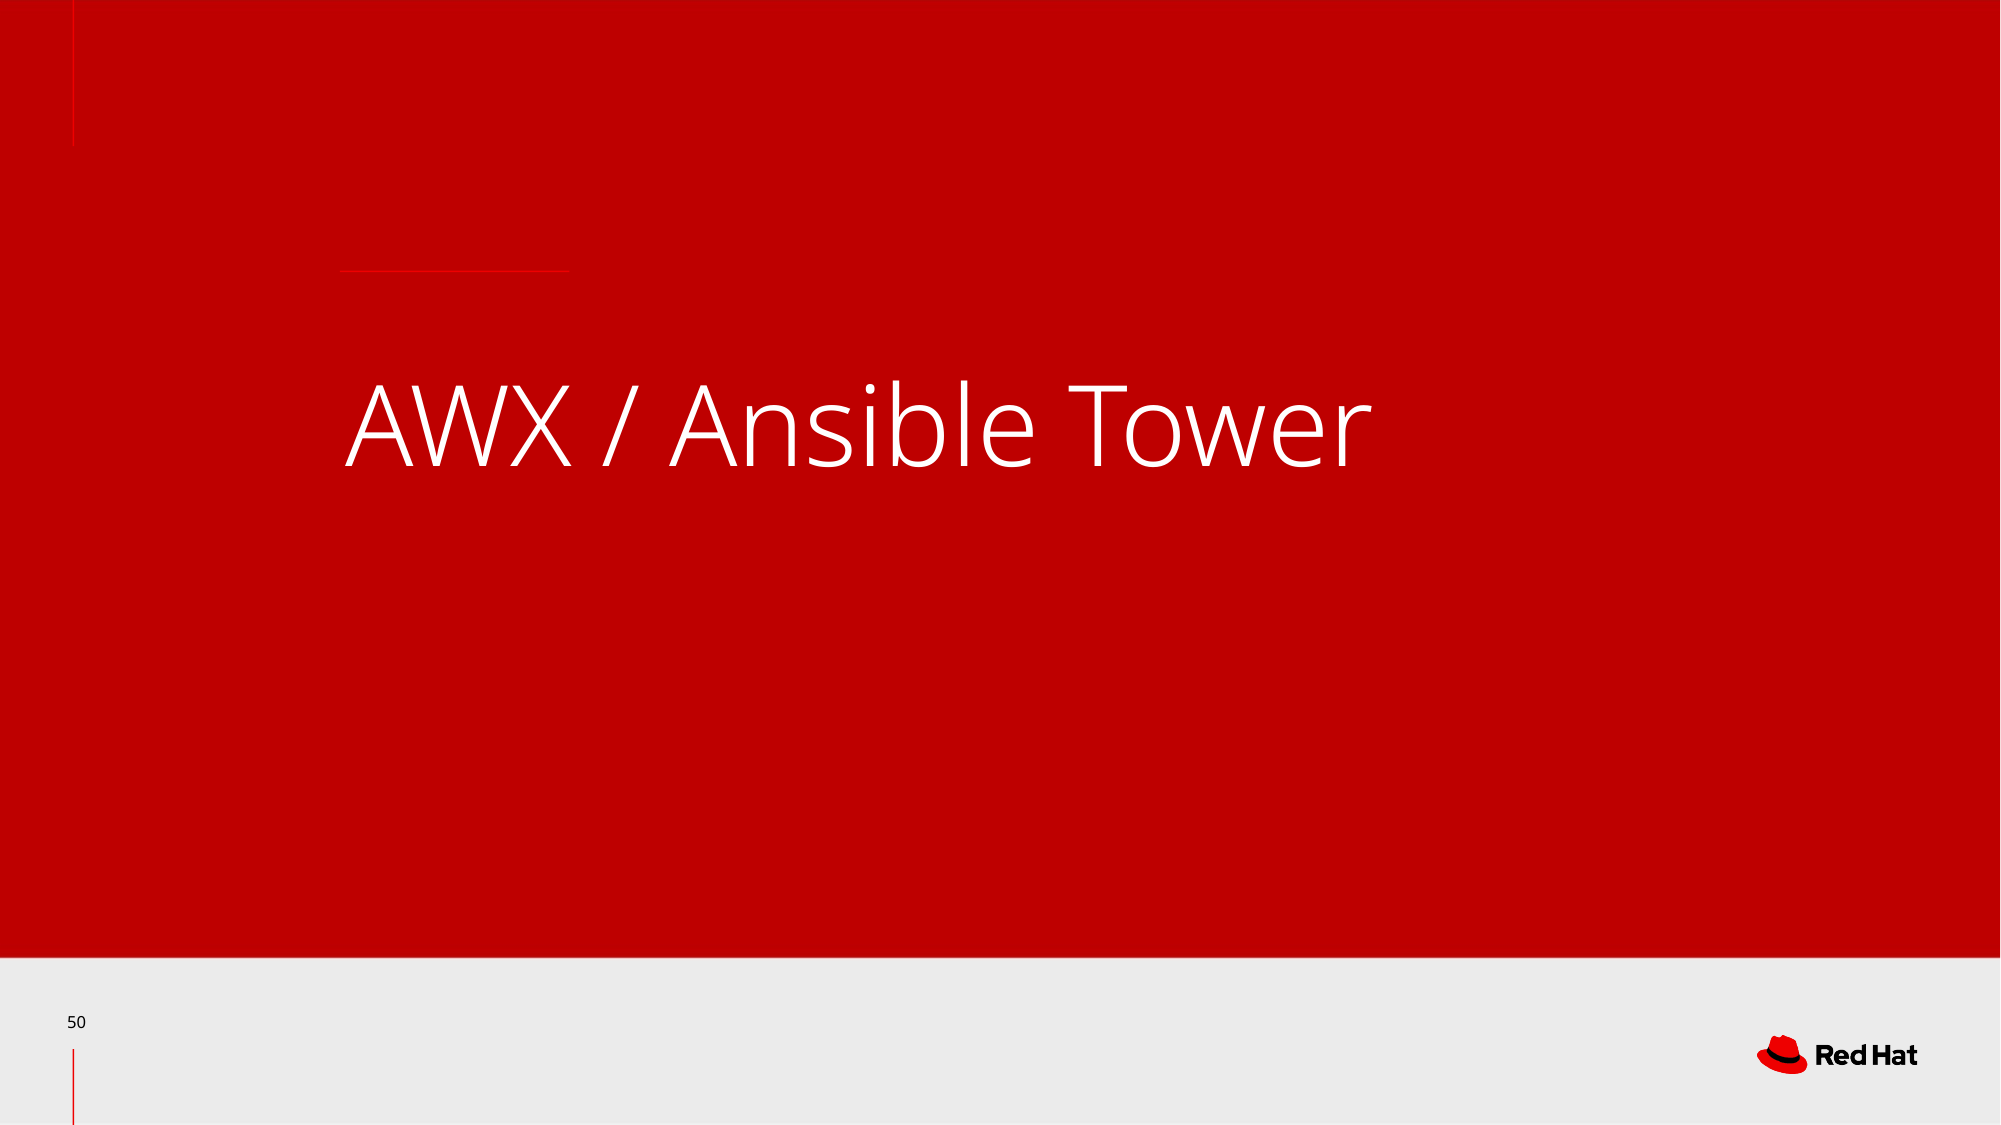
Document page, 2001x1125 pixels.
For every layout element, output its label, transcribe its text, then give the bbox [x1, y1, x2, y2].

title AWX / Ansible Tower [345, 353, 1621, 826]
picture [0, 0, 2001, 1125]
